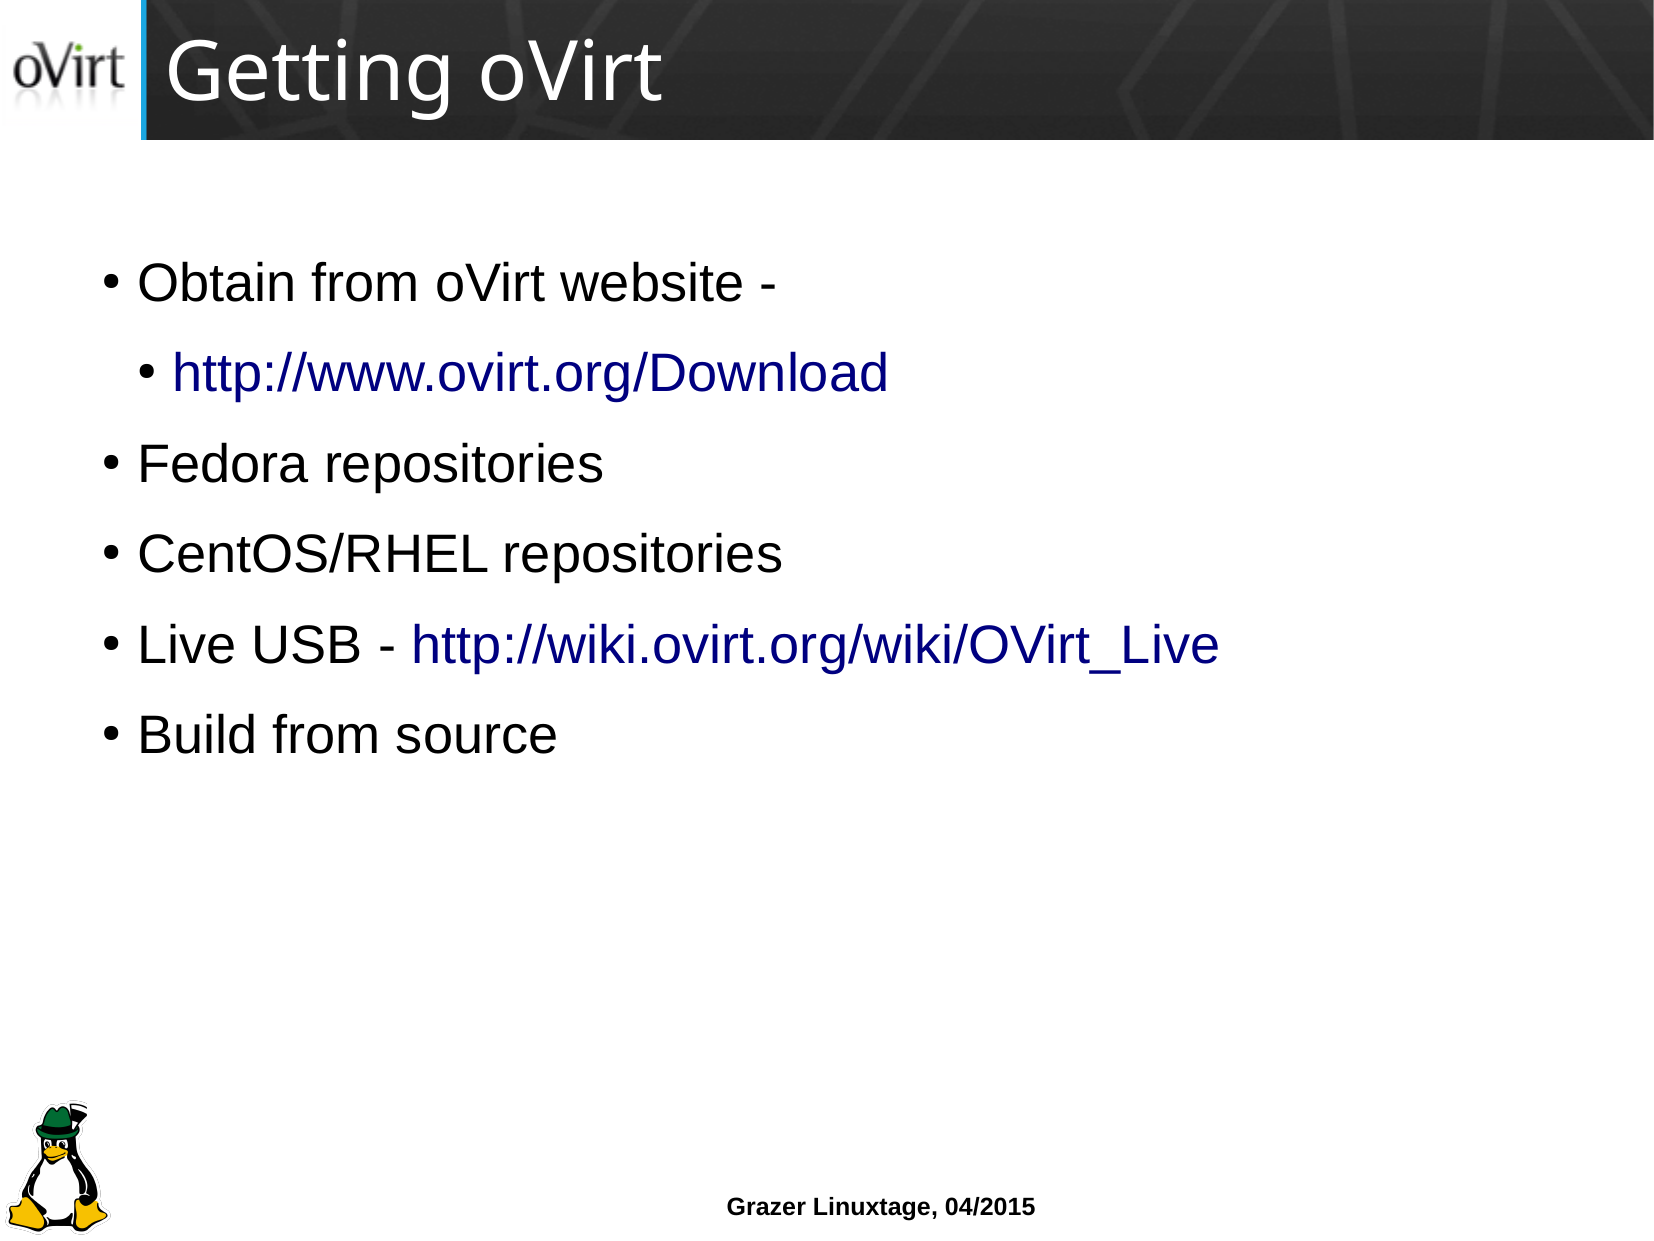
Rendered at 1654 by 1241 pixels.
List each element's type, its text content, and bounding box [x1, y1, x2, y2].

title Getting oVirt [164, 18, 1653, 119]
picture [5, 1100, 111, 1235]
text_box Obtain from oVirt website - http://www.ovirt.org/Download Fedora repositories CentOS/RHEL repositories Live USB - http://wiki.ovirt.org/wiki/OVirt_Live Build from source [86, 244, 1576, 1126]
picture [0, 0, 1654, 140]
